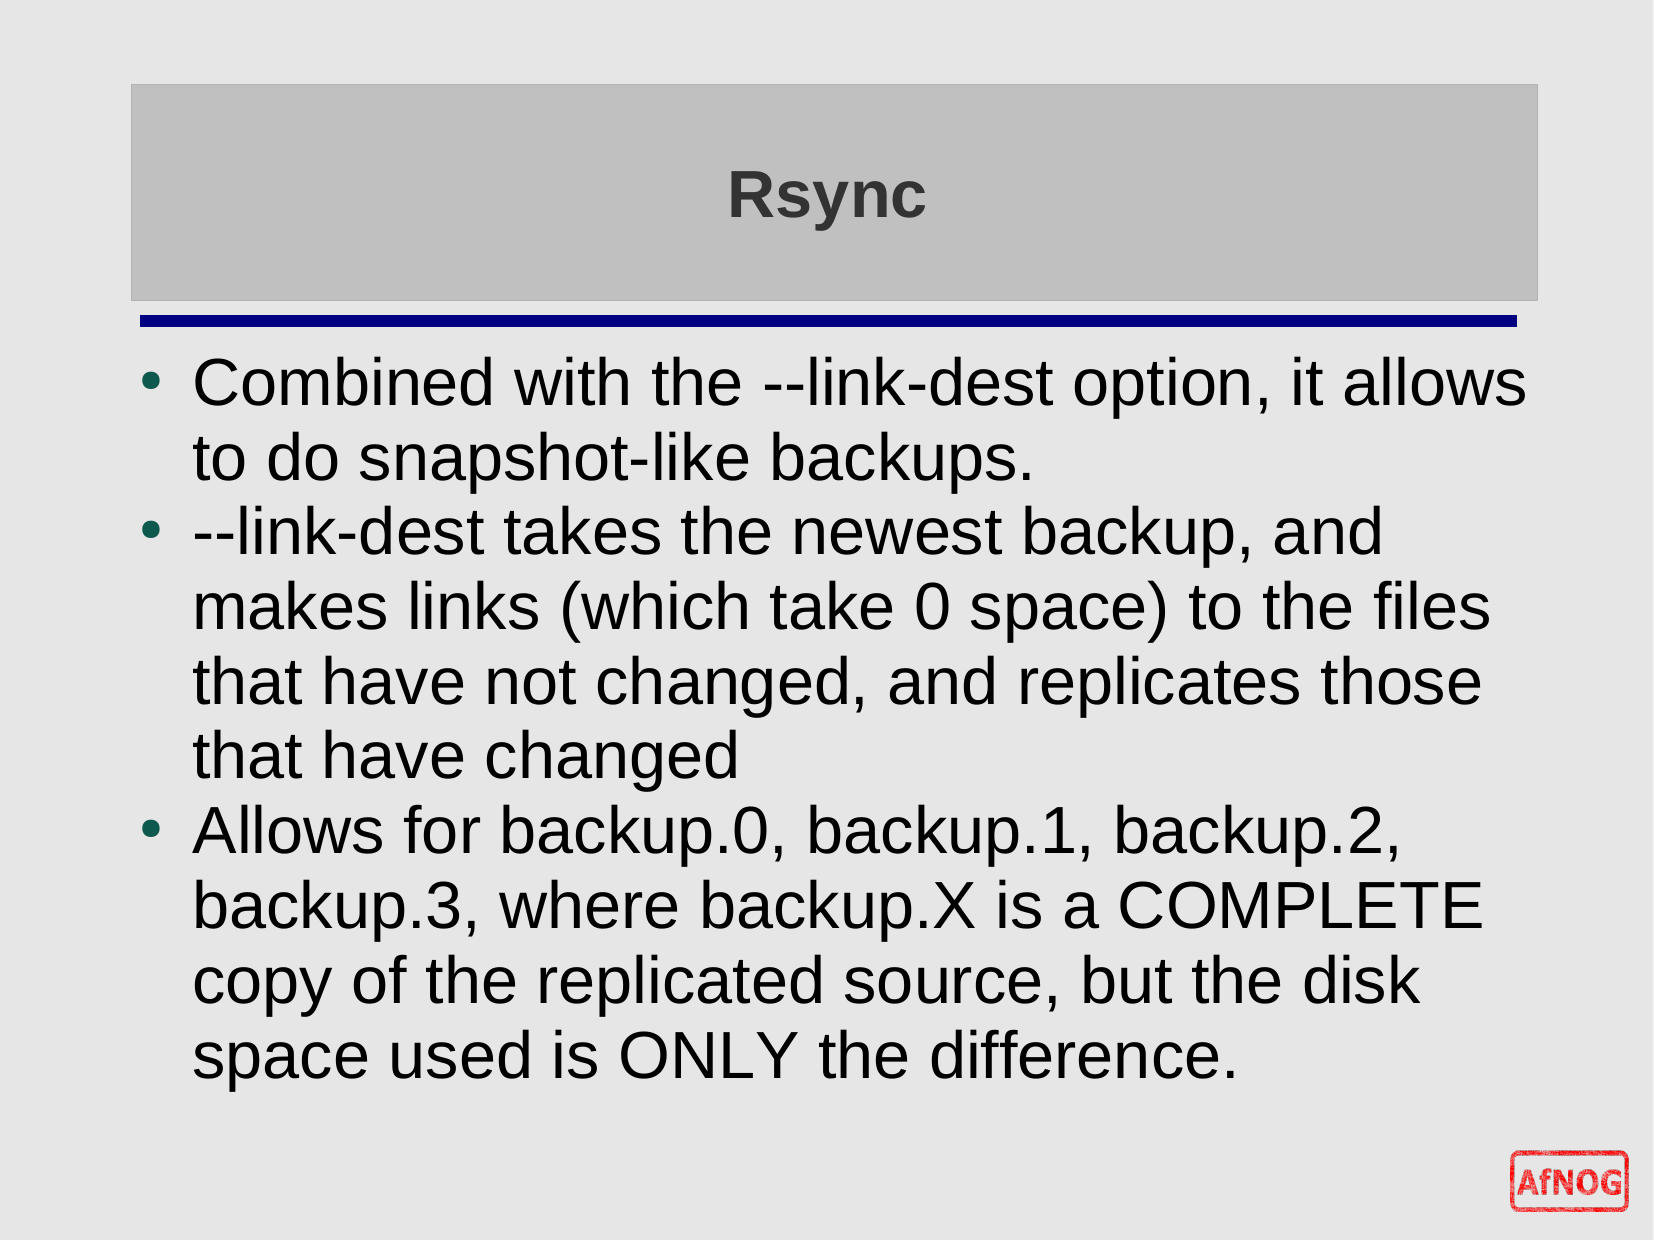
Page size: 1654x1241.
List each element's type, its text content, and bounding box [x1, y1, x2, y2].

list Combined with the --link-dest option, it allows to do snapshot-like backups. --link-dest takes the newest backup, and makes links (which take 0 space) to the files that have not changed, and replicates those that have changed Allows for backup.0, backup.1, backup.2, backup.3, where backup.X is a COMPLETE copy of the replicated source, but the disk space used is ONLY the difference. [121, 344, 1534, 1168]
picture [1510, 1150, 1629, 1212]
title Rsync [121, 91, 1534, 299]
